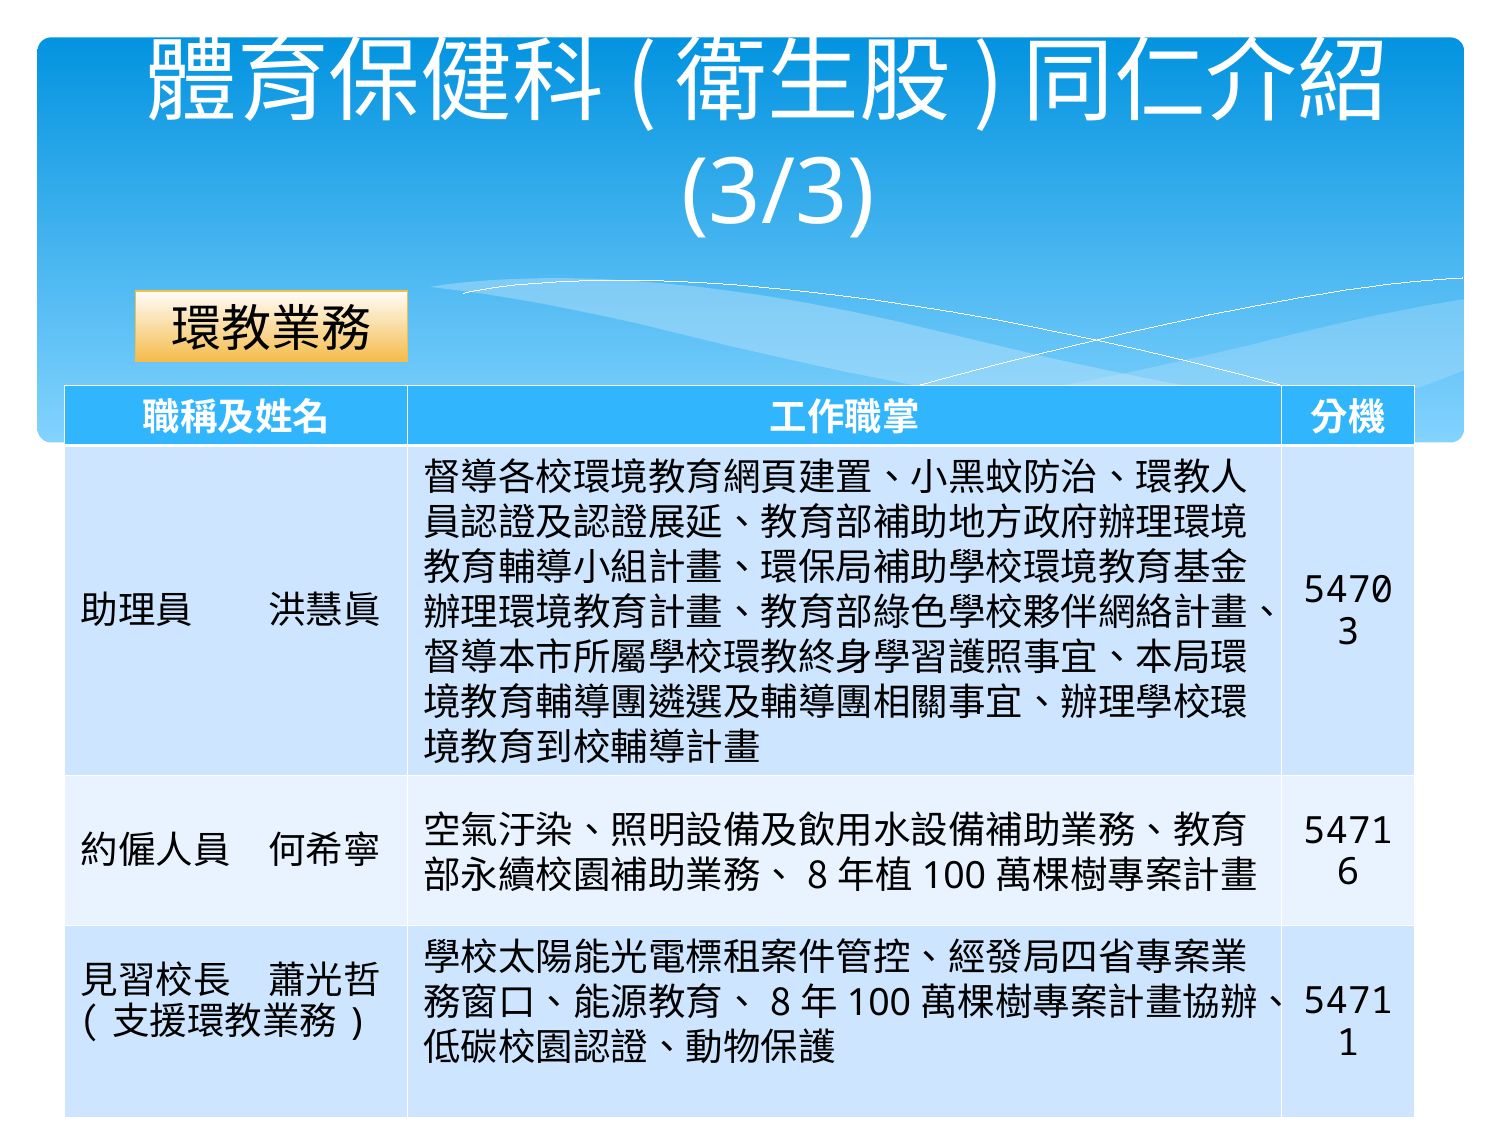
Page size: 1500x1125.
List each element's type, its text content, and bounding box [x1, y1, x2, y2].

table_header 職稱及姓名 [65, 386, 407, 444]
text_box 環教業務 [135, 290, 408, 362]
table_cell 助理員 洪慧眞 [65, 447, 407, 775]
table_header 工作職掌 [408, 386, 1281, 444]
table_cell 學校太陽能光電標租案件管控、經發局四省專案業務窗口、能源教育、8年100萬棵樹專案計畫協辦、低碳校園認證、動物保護 [408, 926, 1281, 1117]
table_cell 空氣汙染、照明設備及飲用水設備補助業務、教育部永續校園補助業務、8年植100萬棵樹專案計畫 [408, 776, 1281, 925]
table_header 分機 [1282, 386, 1414, 444]
table_cell 54703 [1282, 447, 1414, 775]
table_cell 54716 [1282, 776, 1414, 925]
table_cell 督導各校環境教育網頁建置、小黑蚊防治、環教人員認證及認證展延、教育部補助地方政府辦理環境教育輔導小組計畫、環保局補助學校環境教育基金辦理環境教育計畫、教育部綠色學校夥伴網絡計畫、督導本市所屬學校環教終身學習護照事宜、本局環境教育輔導團遴選及輔導團相關事宜、辦理學校環境教育到校輔導計畫 [408, 447, 1281, 775]
title 體育保健科(衛生股)同仁介紹(3/3) [75, 55, 1483, 209]
table_cell 見習校長 蕭光哲 (支援環教業務) [65, 926, 407, 1117]
table_cell 54711 [1282, 926, 1414, 1117]
table_cell 約僱人員 何希寧 [65, 776, 407, 925]
